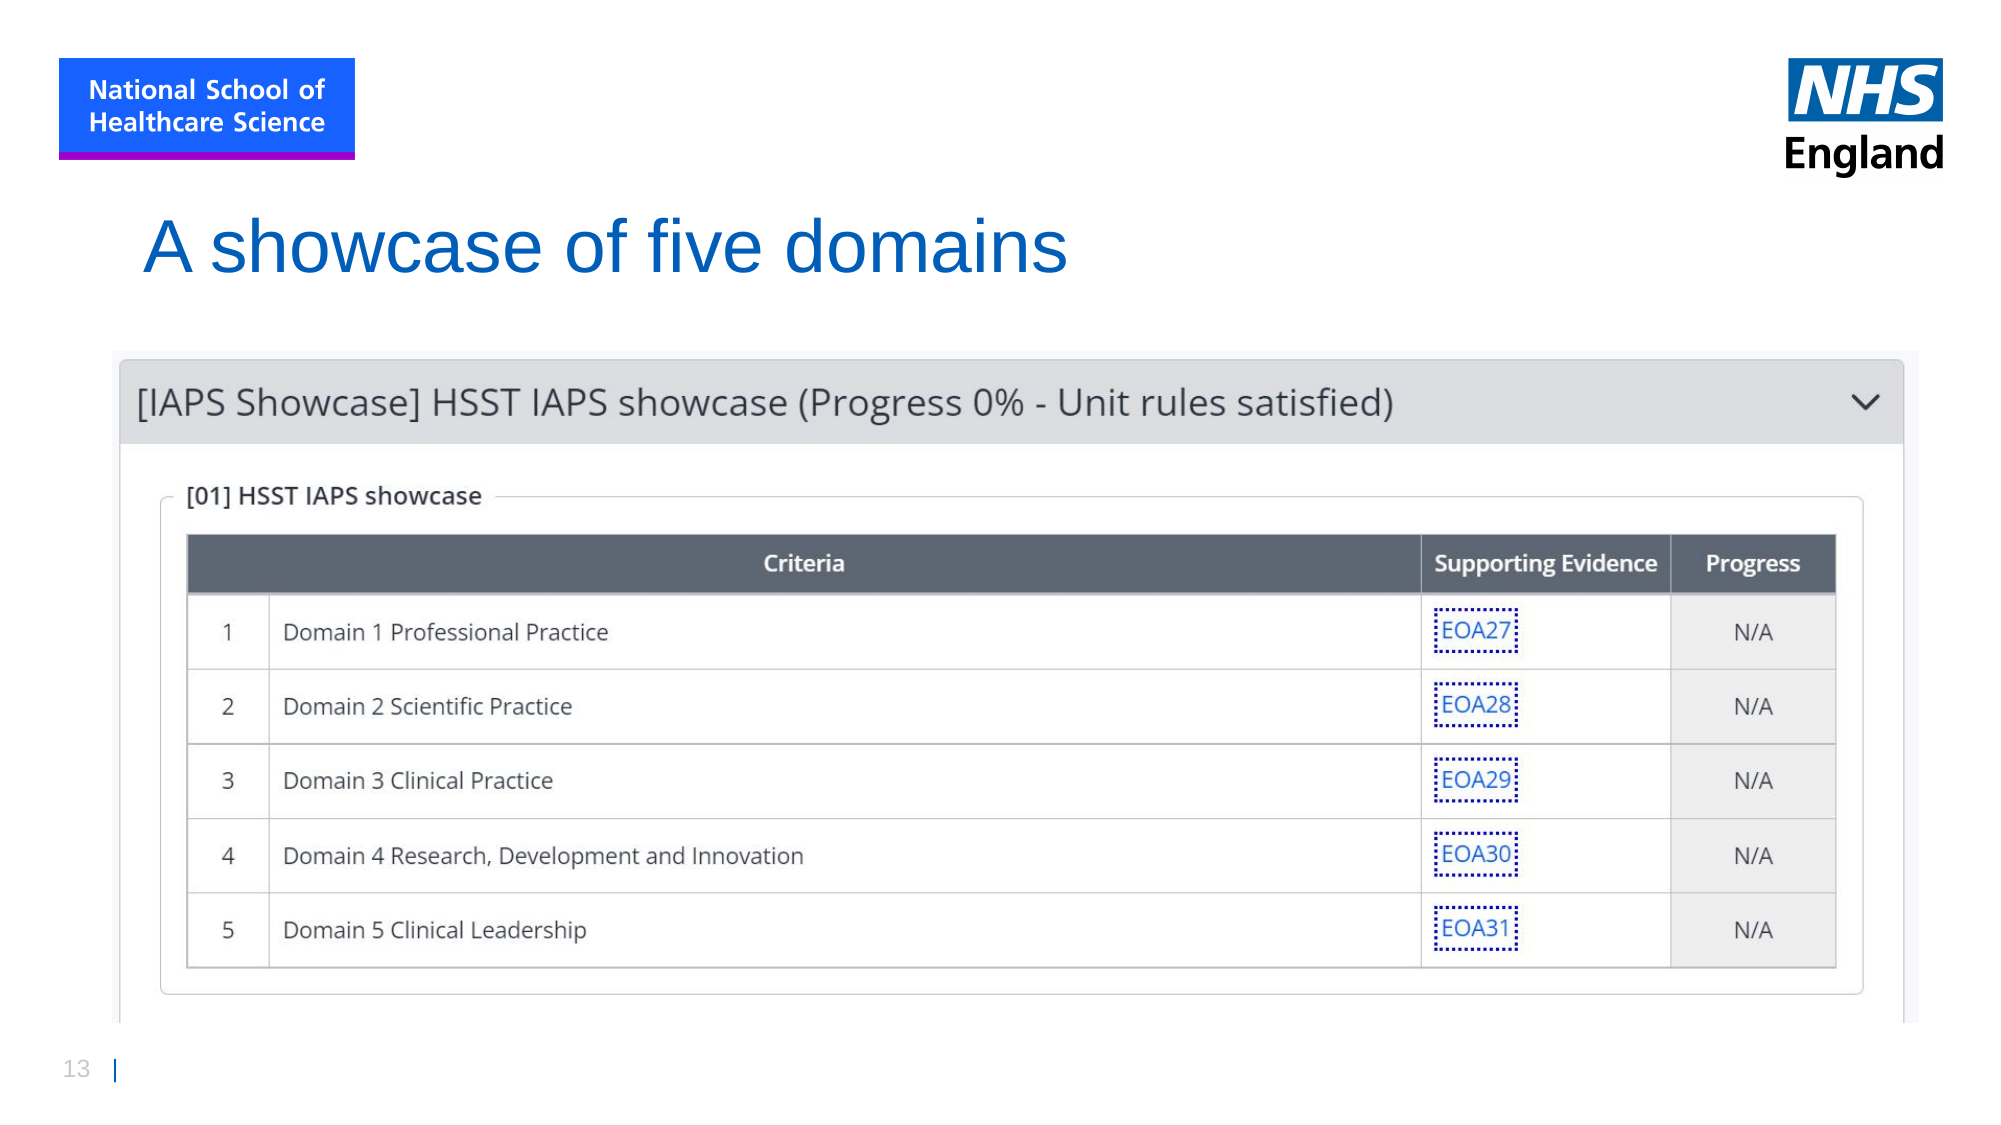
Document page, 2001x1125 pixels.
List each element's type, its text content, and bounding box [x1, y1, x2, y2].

title A showcase of five domains [128, 198, 1875, 299]
picture [112, 351, 1919, 1023]
